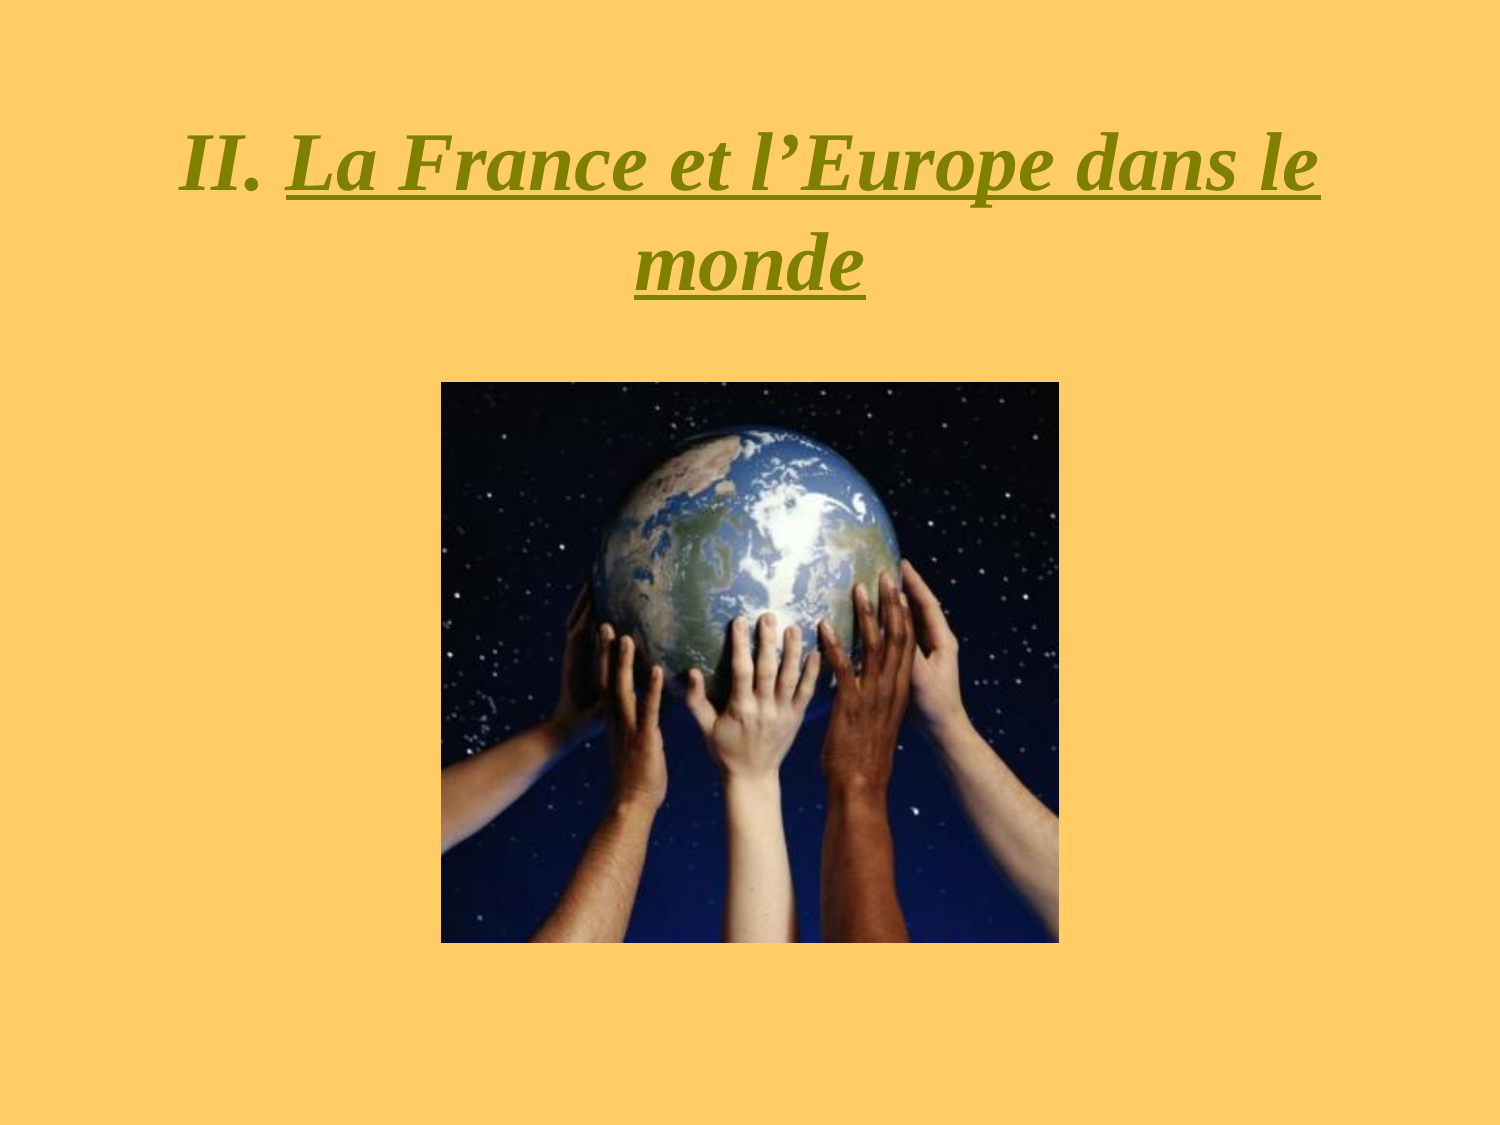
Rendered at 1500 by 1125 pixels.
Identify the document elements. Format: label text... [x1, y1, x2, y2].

picture [441, 382, 1059, 943]
title II. La France et l’Europe dans le monde [112, 99, 1388, 288]
